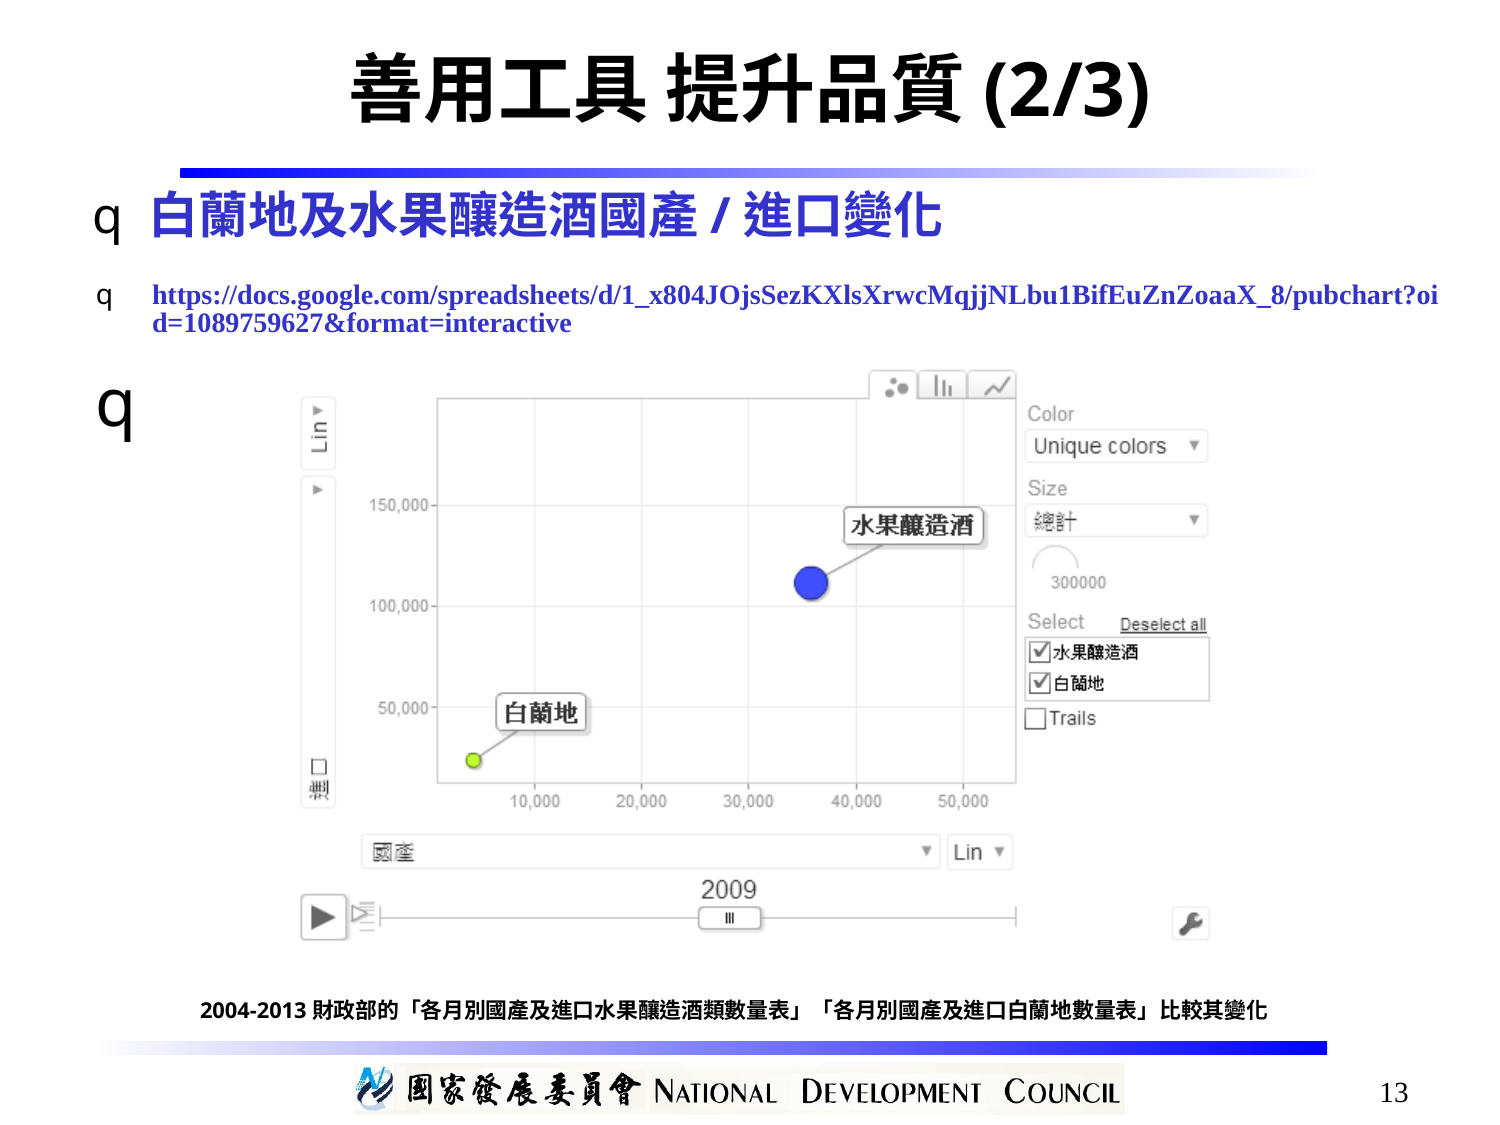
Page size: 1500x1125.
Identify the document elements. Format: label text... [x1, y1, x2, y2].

title 白蘭地及水果釀造酒國產/進口變化 [77, 159, 1428, 308]
text_box 善用工具 提升品質(2/3) [0, 13, 1500, 159]
text_box 13 [1364, 1070, 1490, 1106]
list https://docs.google.com/spreadsheets/d/1_x804JOjsSezKXlsXrwcMqjjNLbu1BifEuZnZoaaX_8/pubchart?oid=1089759627&format=interactive [95, 276, 1446, 950]
picture [293, 367, 1249, 964]
text_box 2004-2013財政部的「各月別國產及進口水果釀造酒類數量表」「各月別國產及進口白蘭地數量表」比較其變化 [185, 988, 1294, 1031]
